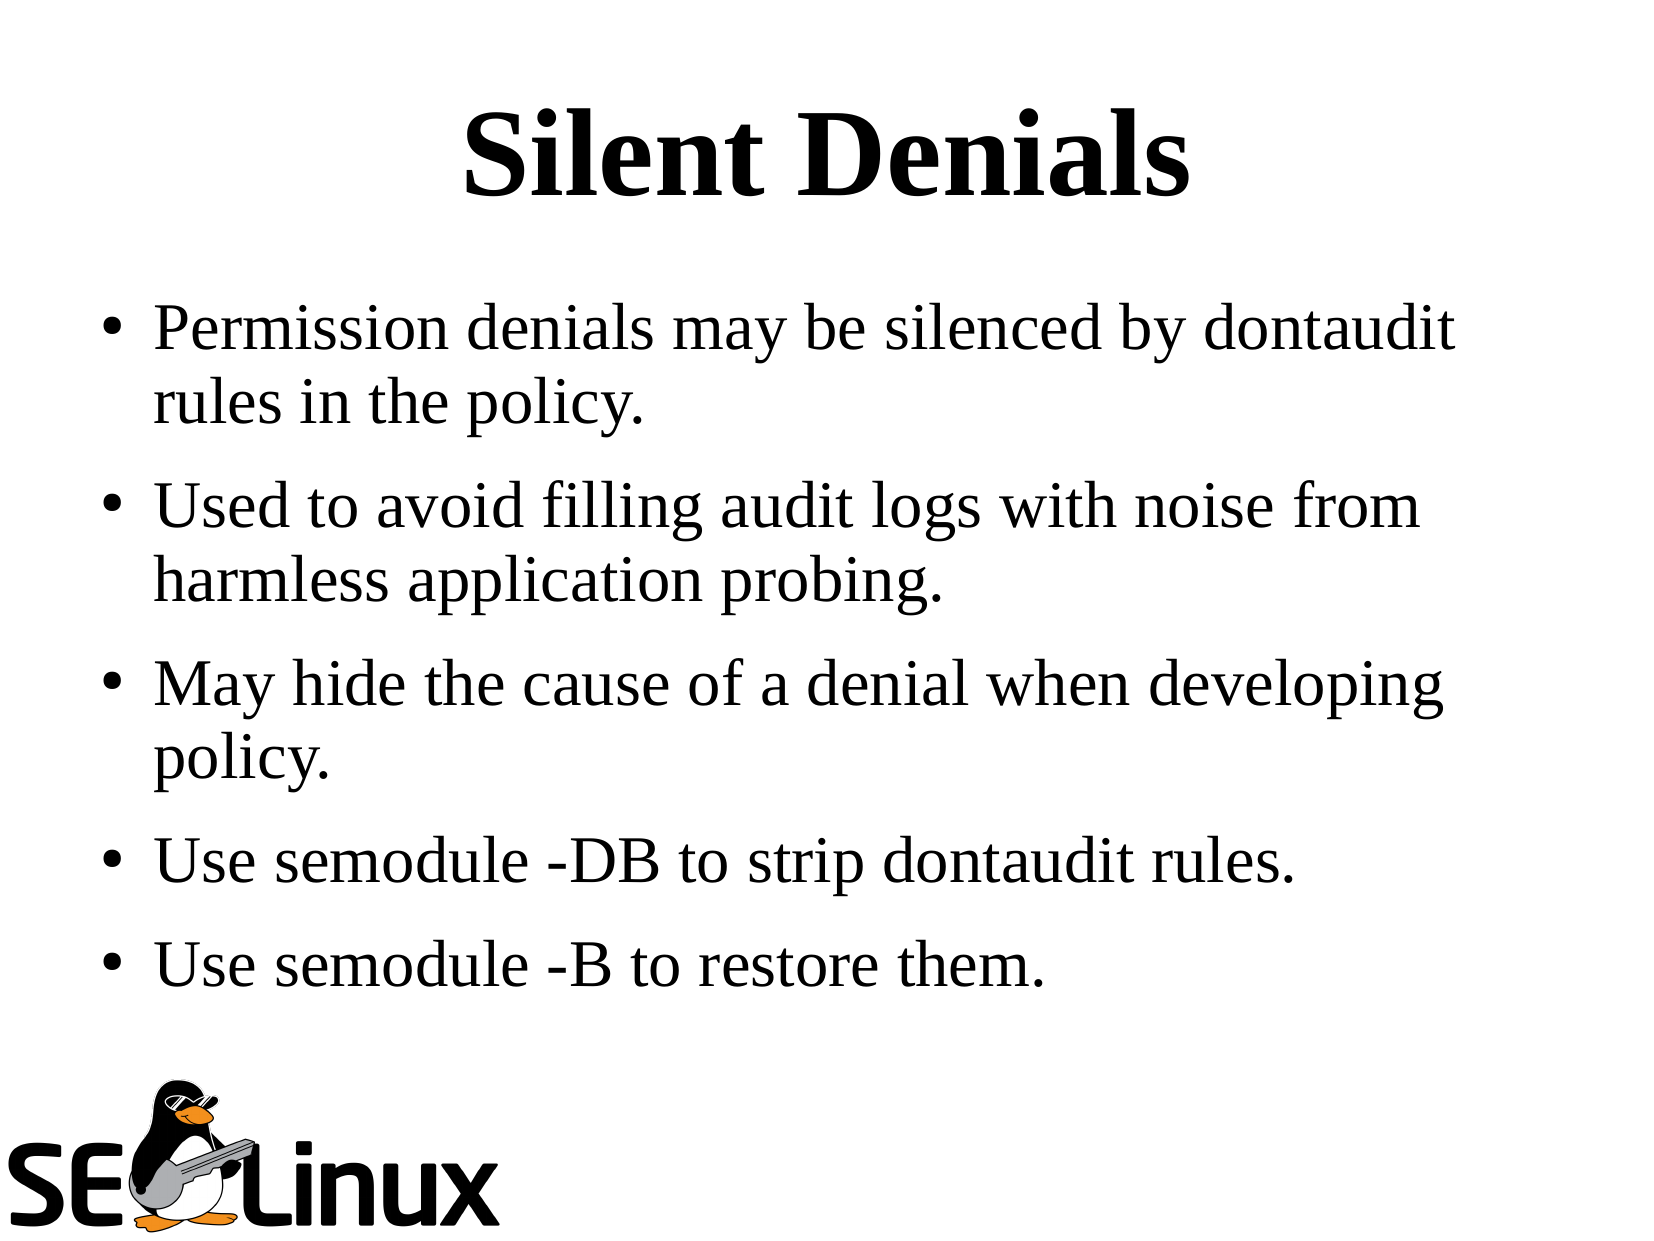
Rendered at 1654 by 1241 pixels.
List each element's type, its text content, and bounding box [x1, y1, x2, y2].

list Permission denials may be silenced by dontaudit rules in the policy. Used to avoid filling audit logs with noise from harmless application probing. May hide the cause of a denial when developing policy. Use semodule -DB to strip dontaudit rules. Use semodule -B to restore them. [82, 290, 1571, 1010]
picture [0, 919, 526, 1241]
title Silent Denials [82, 49, 1571, 257]
